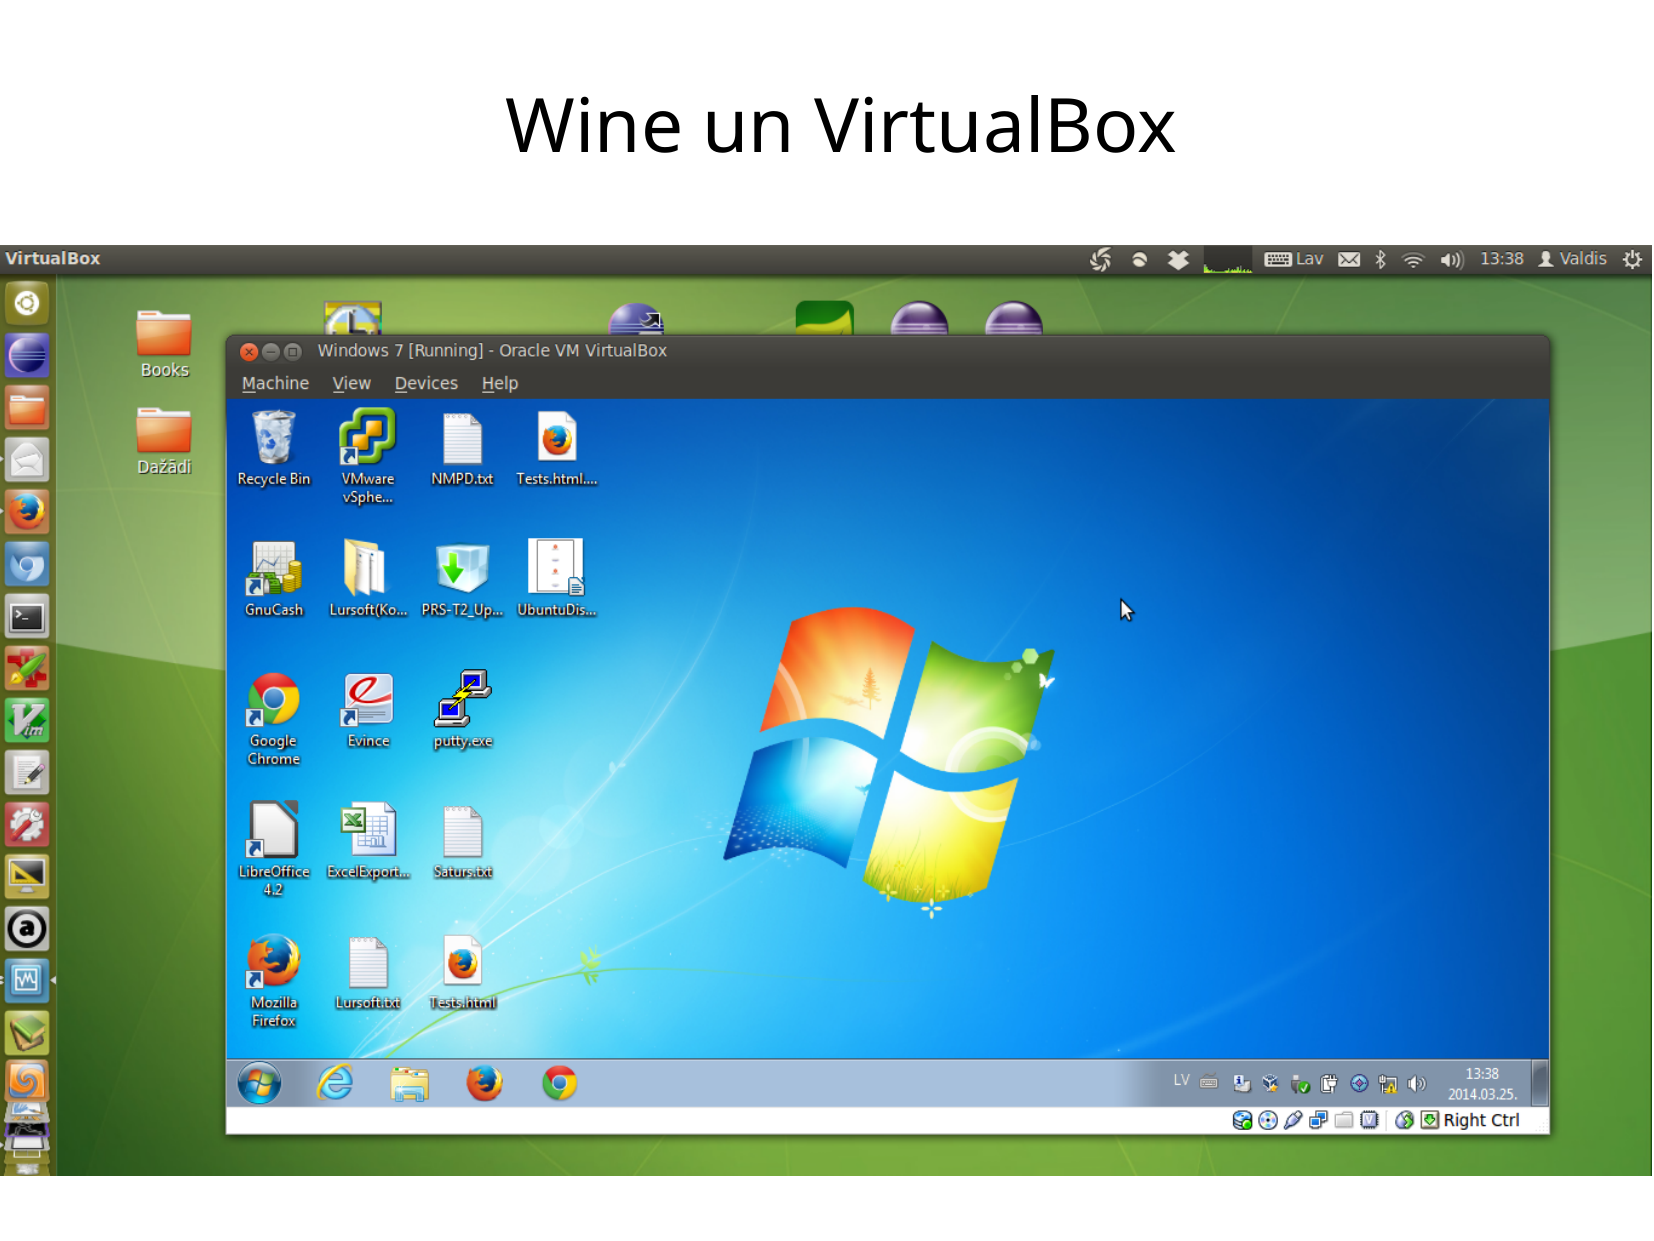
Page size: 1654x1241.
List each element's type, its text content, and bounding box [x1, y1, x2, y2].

picture [0, 245, 1652, 1176]
title Wine un VirtualBox [159, 64, 1524, 181]
